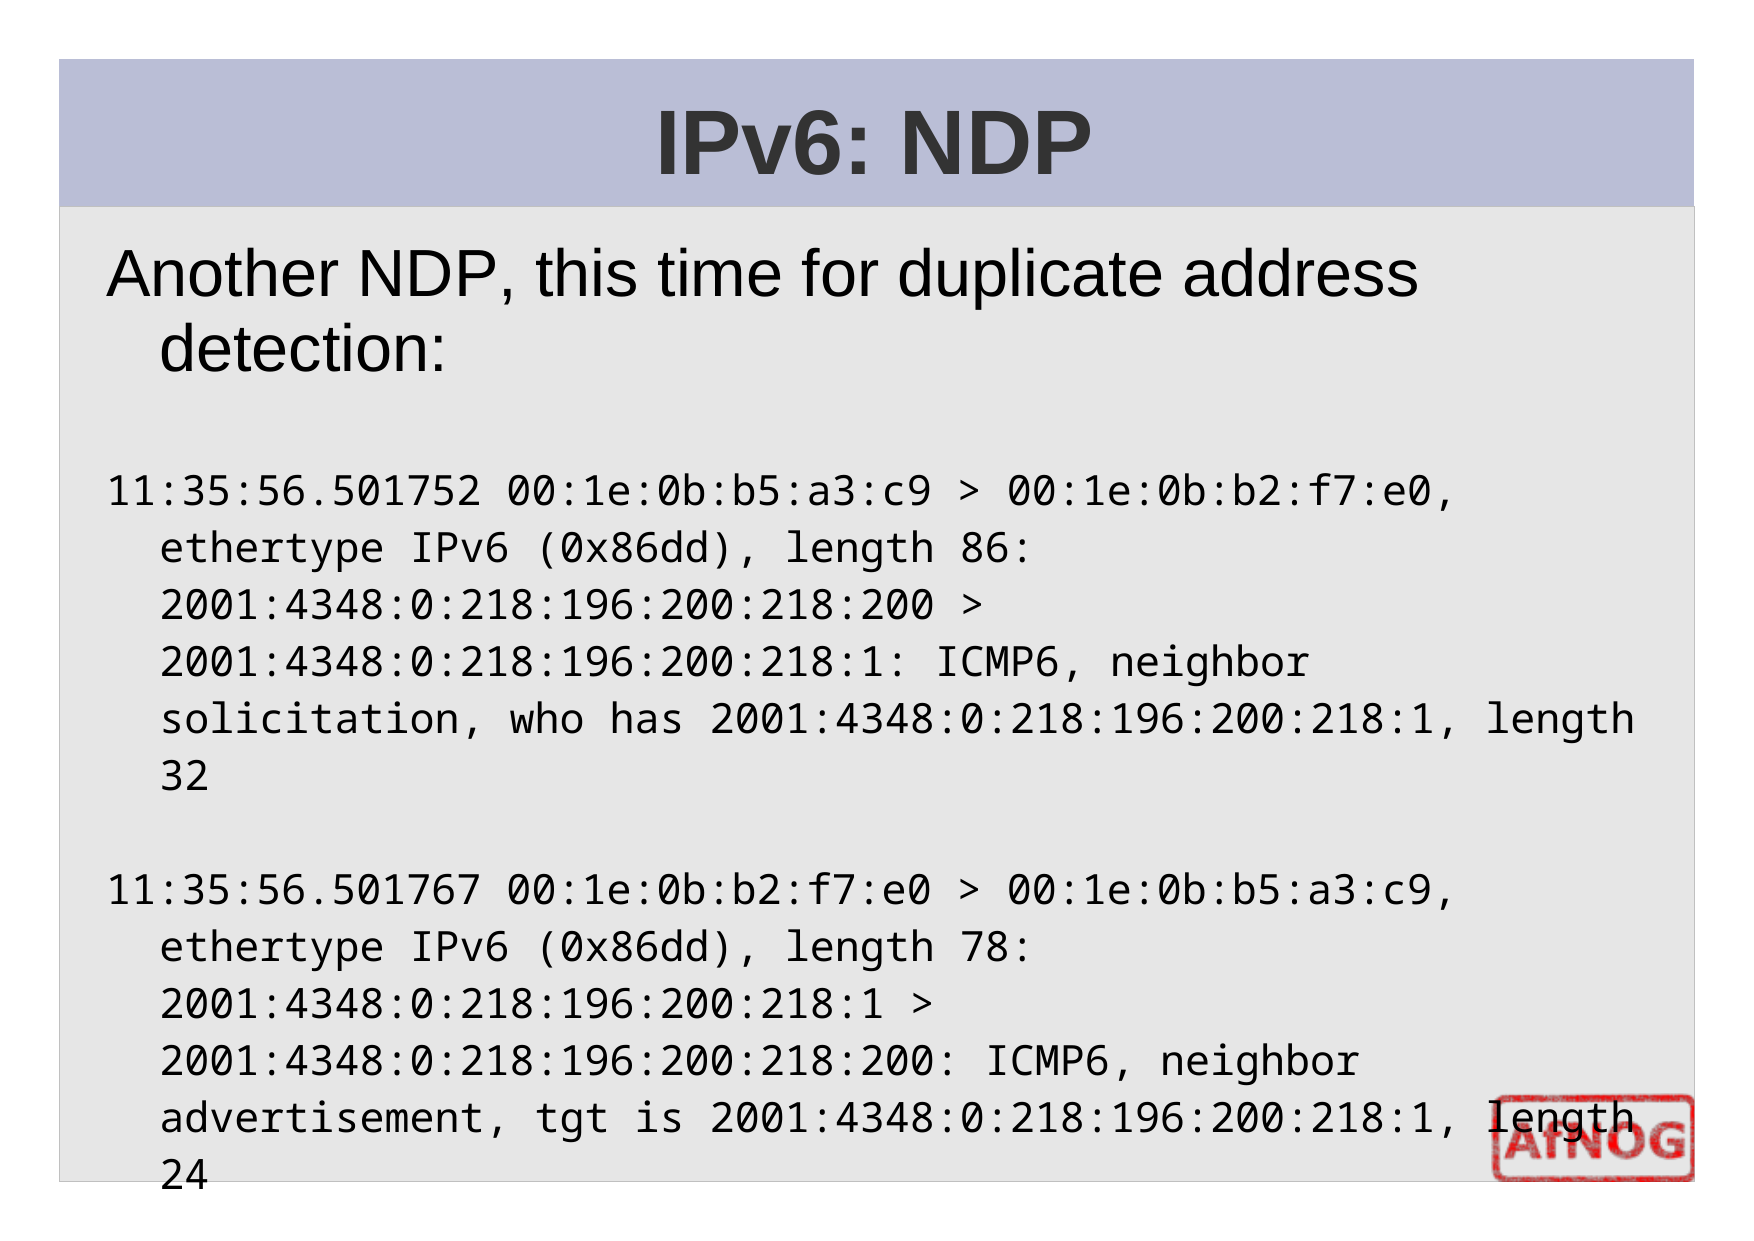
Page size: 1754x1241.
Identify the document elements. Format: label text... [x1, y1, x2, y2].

title IPv6: NDP [59, 48, 1695, 237]
picture [1490, 1092, 1695, 1182]
list Another NDP, this time for duplicate address detection: 11:35:56.501752 00:1e:0b:b5:a3:c9 > 00:1e:0b:b2:f7:e0, ethertype IPv6 (0x86dd), length 86: 2001:4348:0:218:196:200:218:200 > 2001:4348:0:218:196:200:218:1: ICMP6, neighbor solicitation, who has 2001:4348:0:218:196:200:218:1, length 32 11:35:56.501767 00:1e:0b:b2:f7:e0 > 00:1e:0b:b5:a3:c9, ethertype IPv6 (0x86dd), length 78: 2001:4348:0:218:196:200:218:1 > 2001:4348:0:218:196:200:218:200: ICMP6, neighbor advertisement, tgt is 2001:4348:0:218:196:200:218:1, length 24 [88, 236, 1654, 1152]
